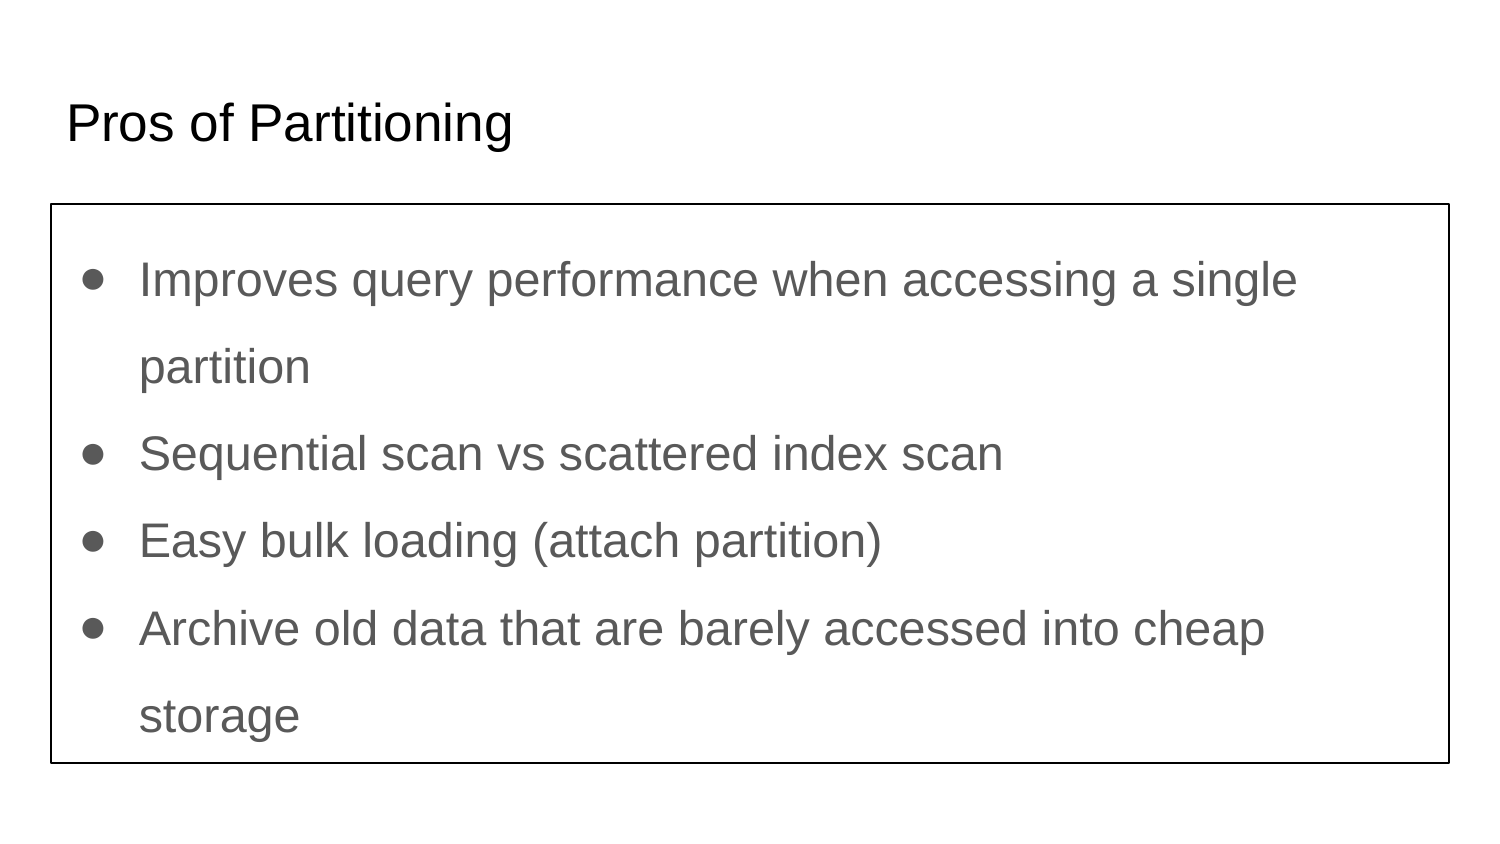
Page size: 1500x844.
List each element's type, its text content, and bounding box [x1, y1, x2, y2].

list Improves query performance when accessing a single partition Sequential scan vs scattered index scan Easy bulk loading (attach partition) Archive old data that are barely accessed into cheap storage [51, 203, 1449, 763]
title Pros of Partitioning [51, 72, 1449, 167]
